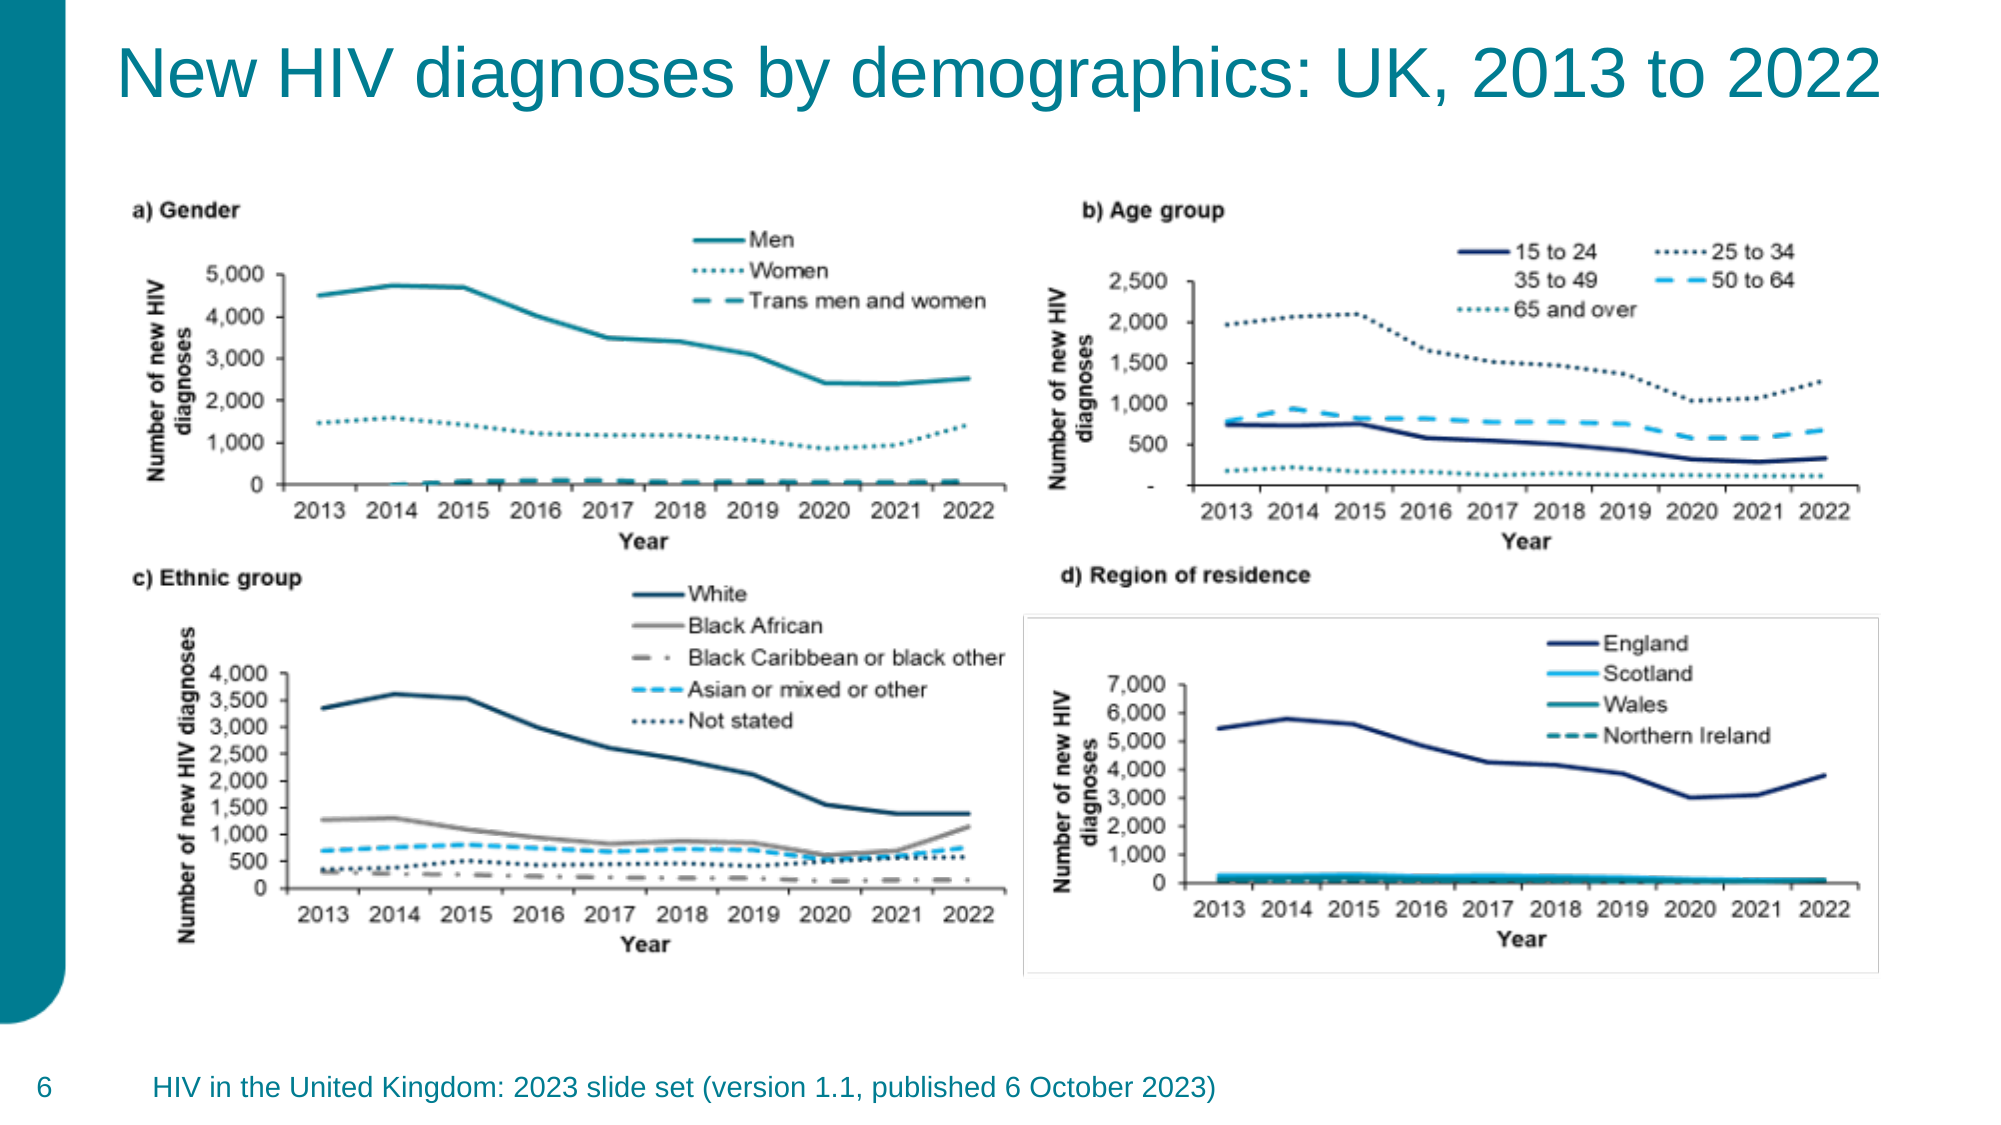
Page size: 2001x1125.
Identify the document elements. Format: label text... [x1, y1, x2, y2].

title New HIV diagnoses by demographics: UK, 2013 to 2022 [101, 29, 1926, 189]
text_box HIV in the United Kingdom: 2023 slide set (version 1.1, published 6 October 2023) [137, 1056, 1780, 1116]
picture [119, 189, 1881, 981]
text_box [21, 1056, 120, 1117]
